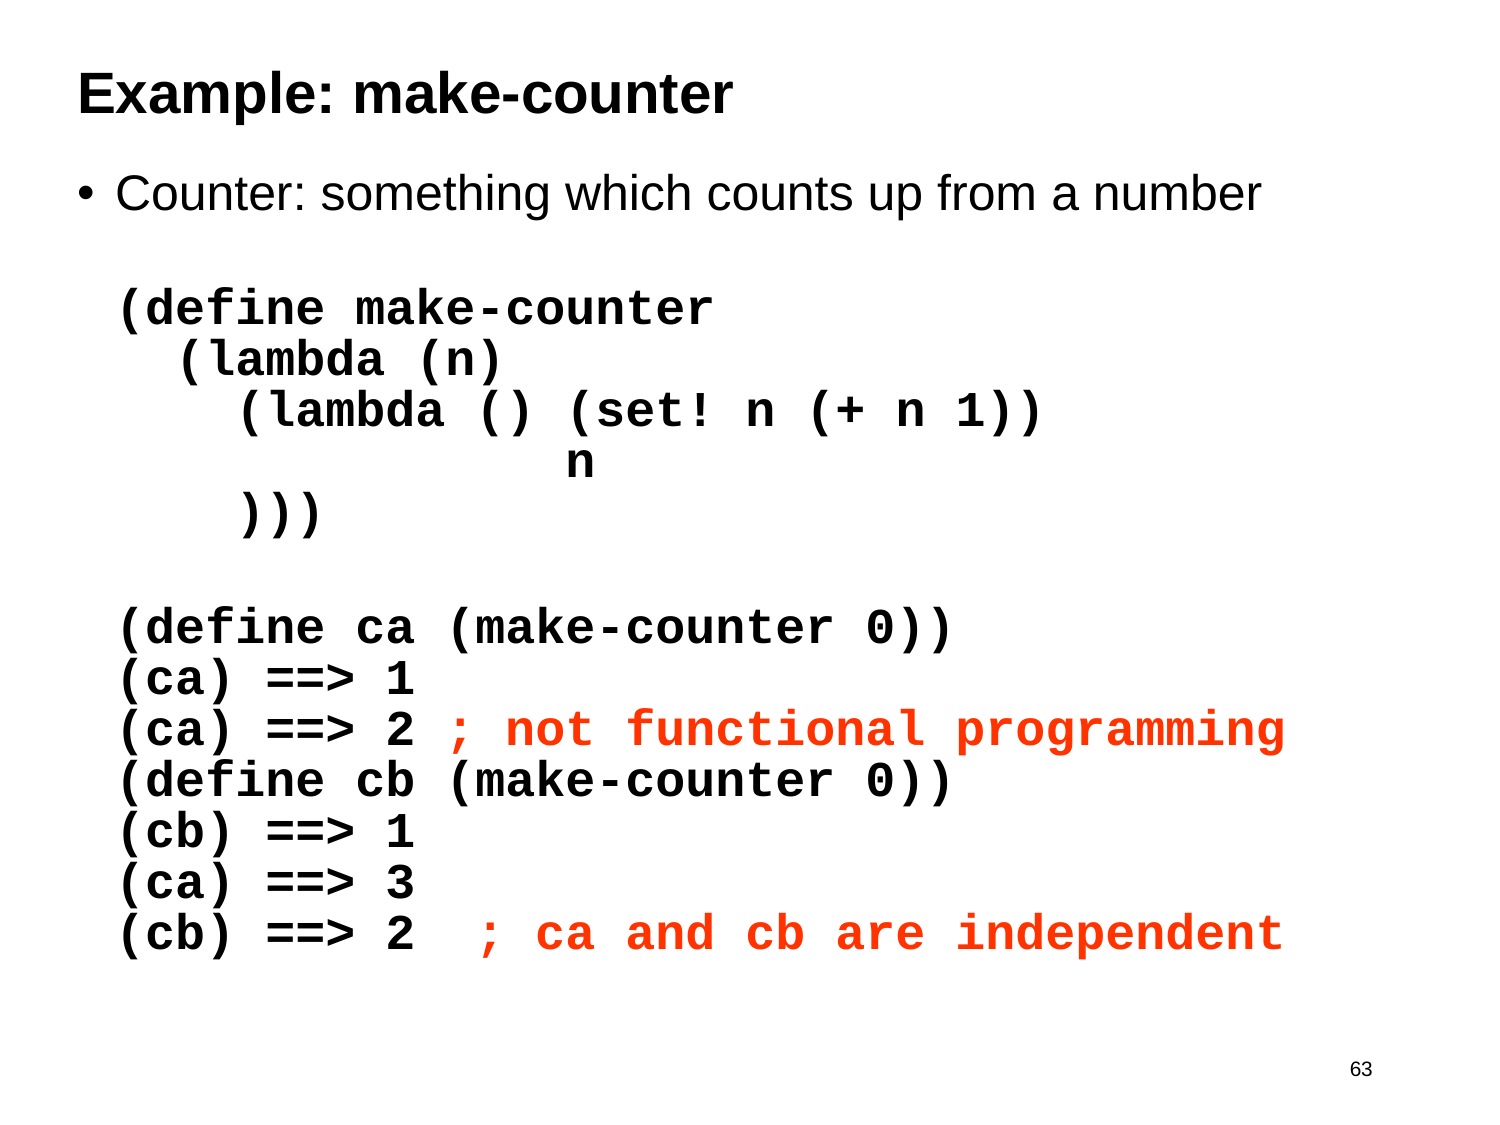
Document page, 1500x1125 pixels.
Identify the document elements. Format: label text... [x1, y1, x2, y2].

list Counter: something which counts up from a number (define make-counter (lambda (n) (lambda () (set! n (+ n 1)) n ))) (define ca (make-counter 0)) (ca) ==> 1 (ca) ==> 2 ; not functional programming (define cb (make-counter 0)) (cb) ==> 1 (ca) ==> 3 (cb) ==> 2 ; ca and cb are independent [62, 162, 1450, 1051]
title Example: make-counter [62, 24, 1338, 162]
